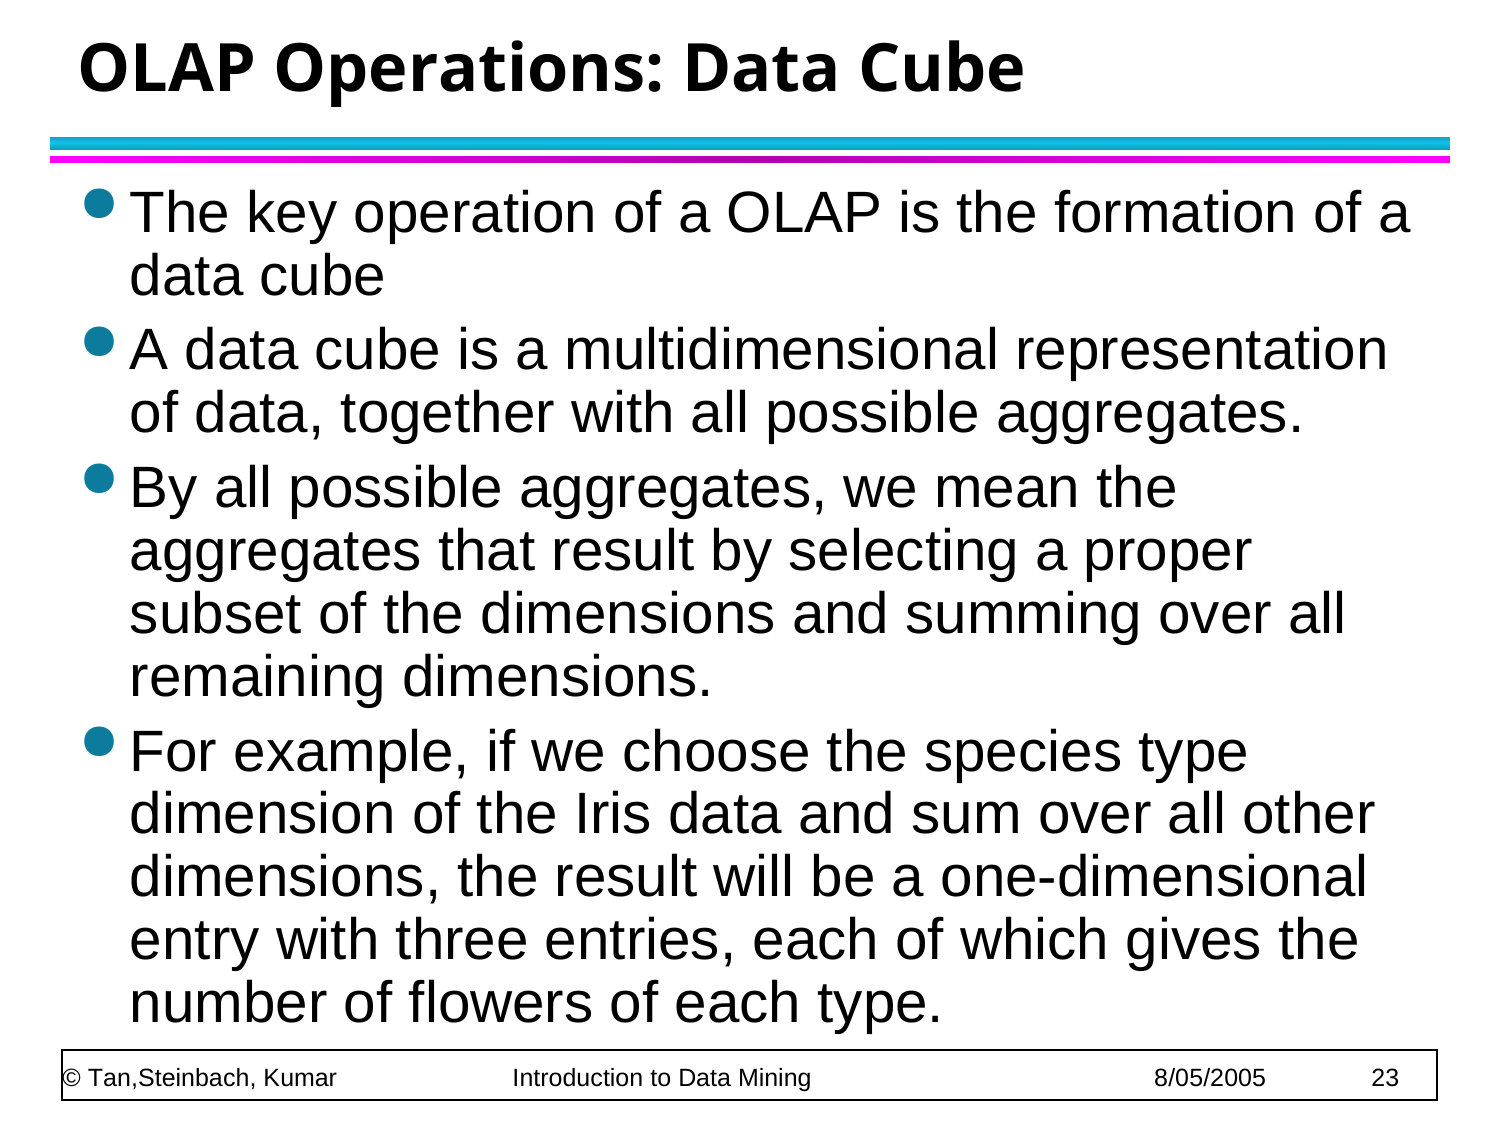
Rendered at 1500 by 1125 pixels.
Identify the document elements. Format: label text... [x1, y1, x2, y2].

title OLAP Operations: Data Cube [62, 22, 1421, 113]
list The key operation of a OLAP is the formation of a data cube A data cube is a multidimensional representation of data, together with all possible aggregates. By all possible aggregates, we mean the aggregates that result by selecting a proper subset of the dimensions and summing over all remaining dimensions. For example, if we choose the species type dimension of the Iris data and sum over all other dimensions, the result will be a one-dimensional entry with three entries, each of which gives the number of flowers of each type. [67, 174, 1450, 1044]
